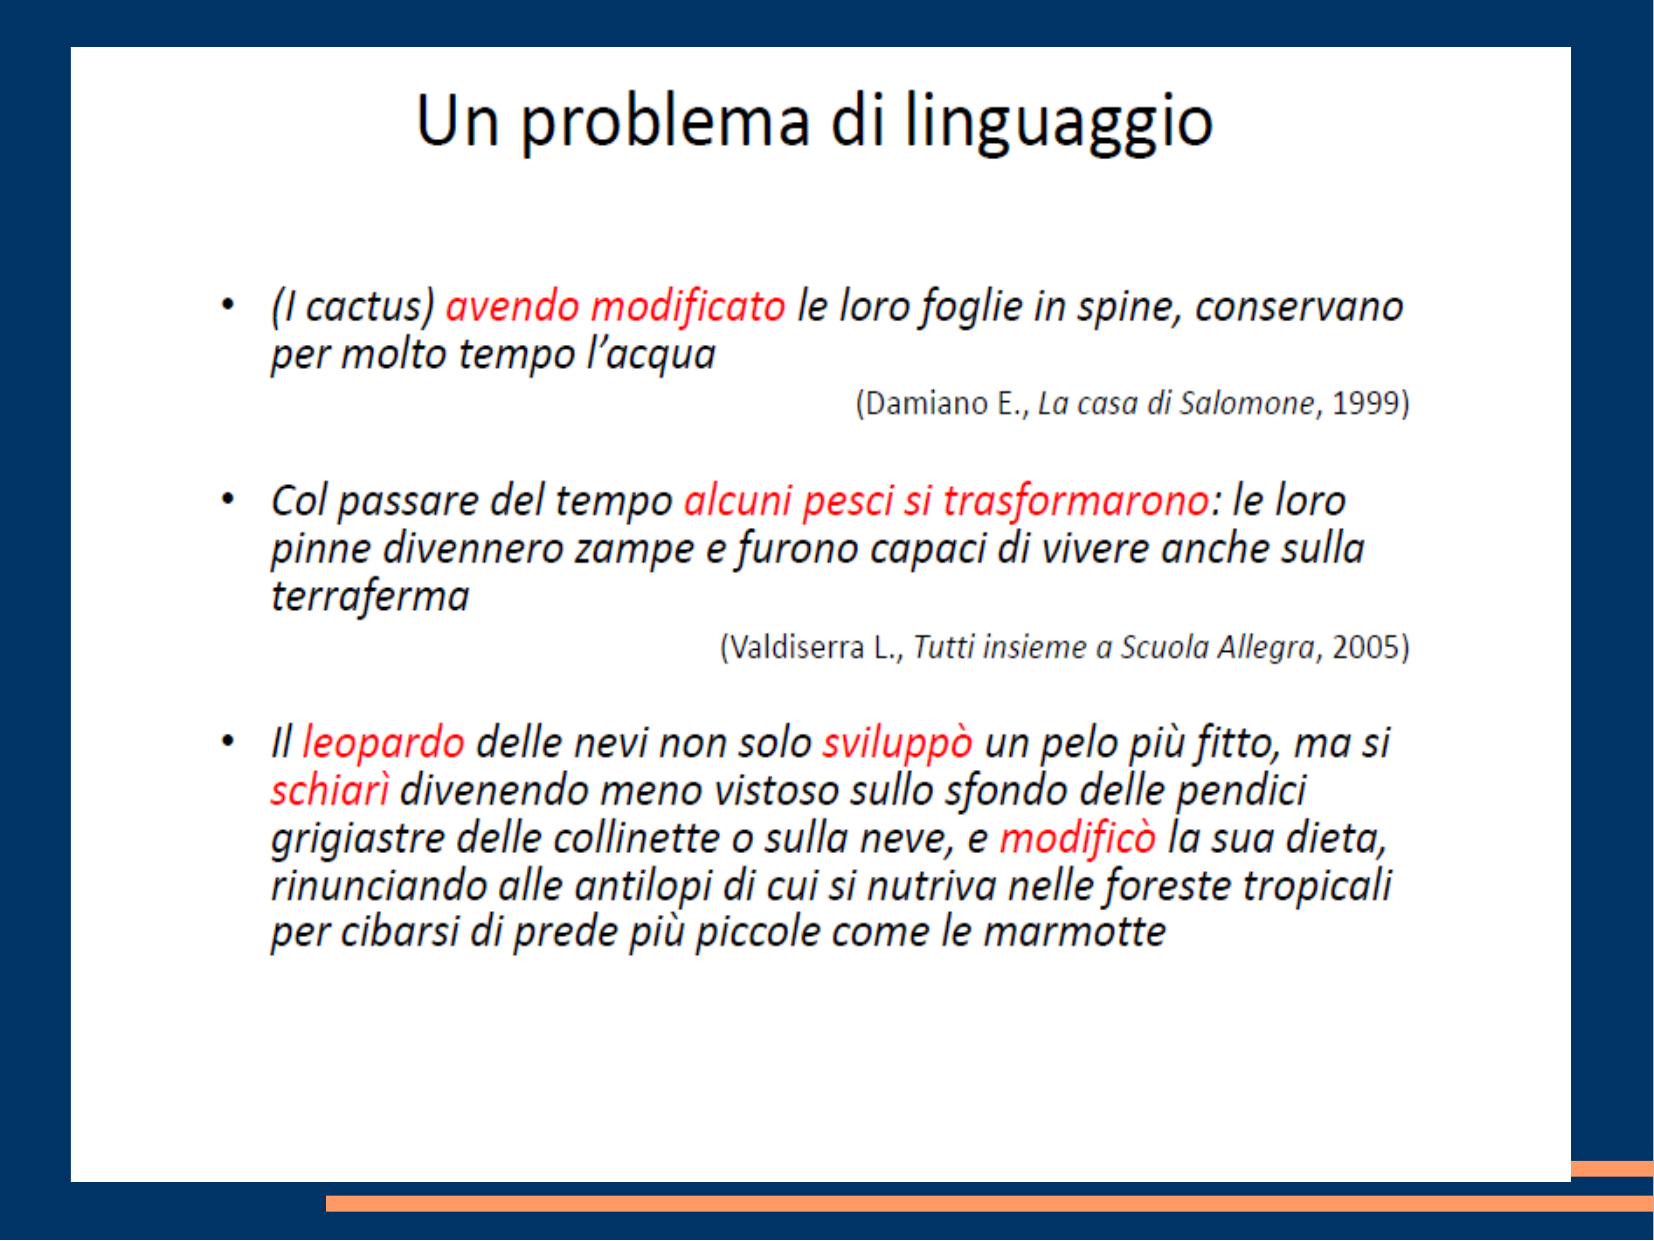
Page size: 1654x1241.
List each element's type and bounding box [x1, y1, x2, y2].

picture [70, 47, 1571, 1182]
